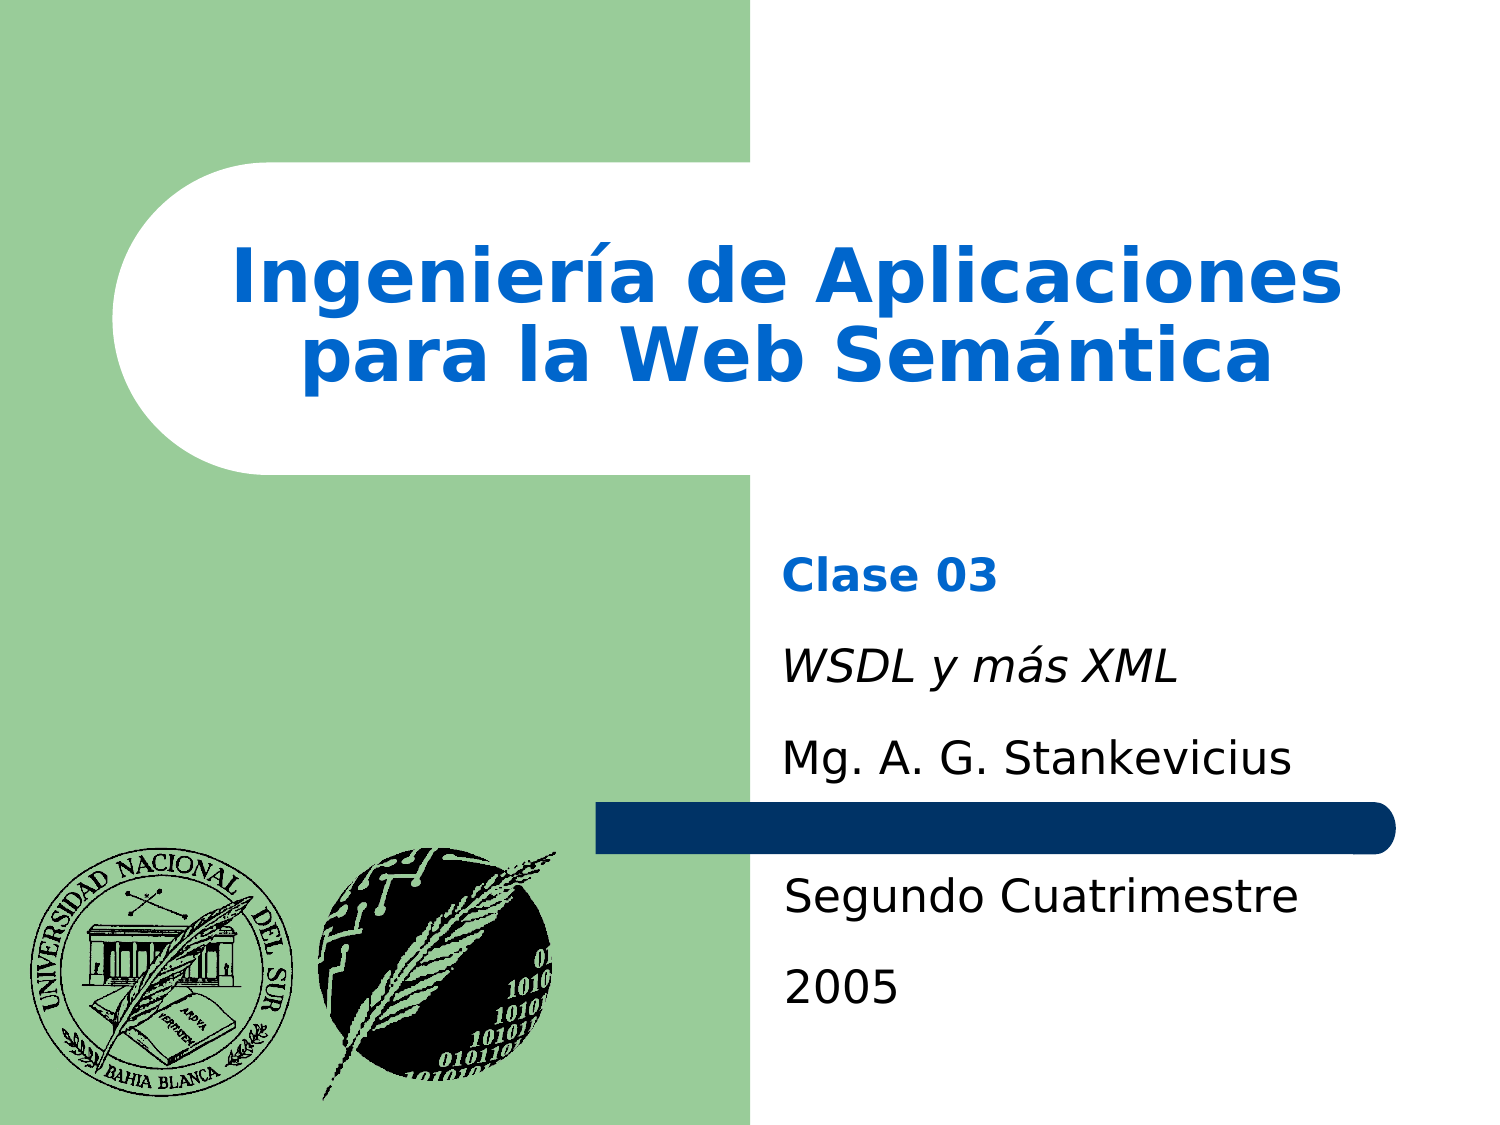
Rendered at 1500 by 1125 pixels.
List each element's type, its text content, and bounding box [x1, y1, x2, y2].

picture [313, 846, 556, 1106]
title Ingeniería de Aplicaciones para la Web Semántica [112, 162, 1463, 475]
text_box Segundo Cuatrimestre 2005 [769, 861, 1466, 1022]
picture [21, 833, 305, 1106]
text_box Clase 03 WSDL y más XML Mg. A. G. Stankevicius [766, 541, 1463, 793]
